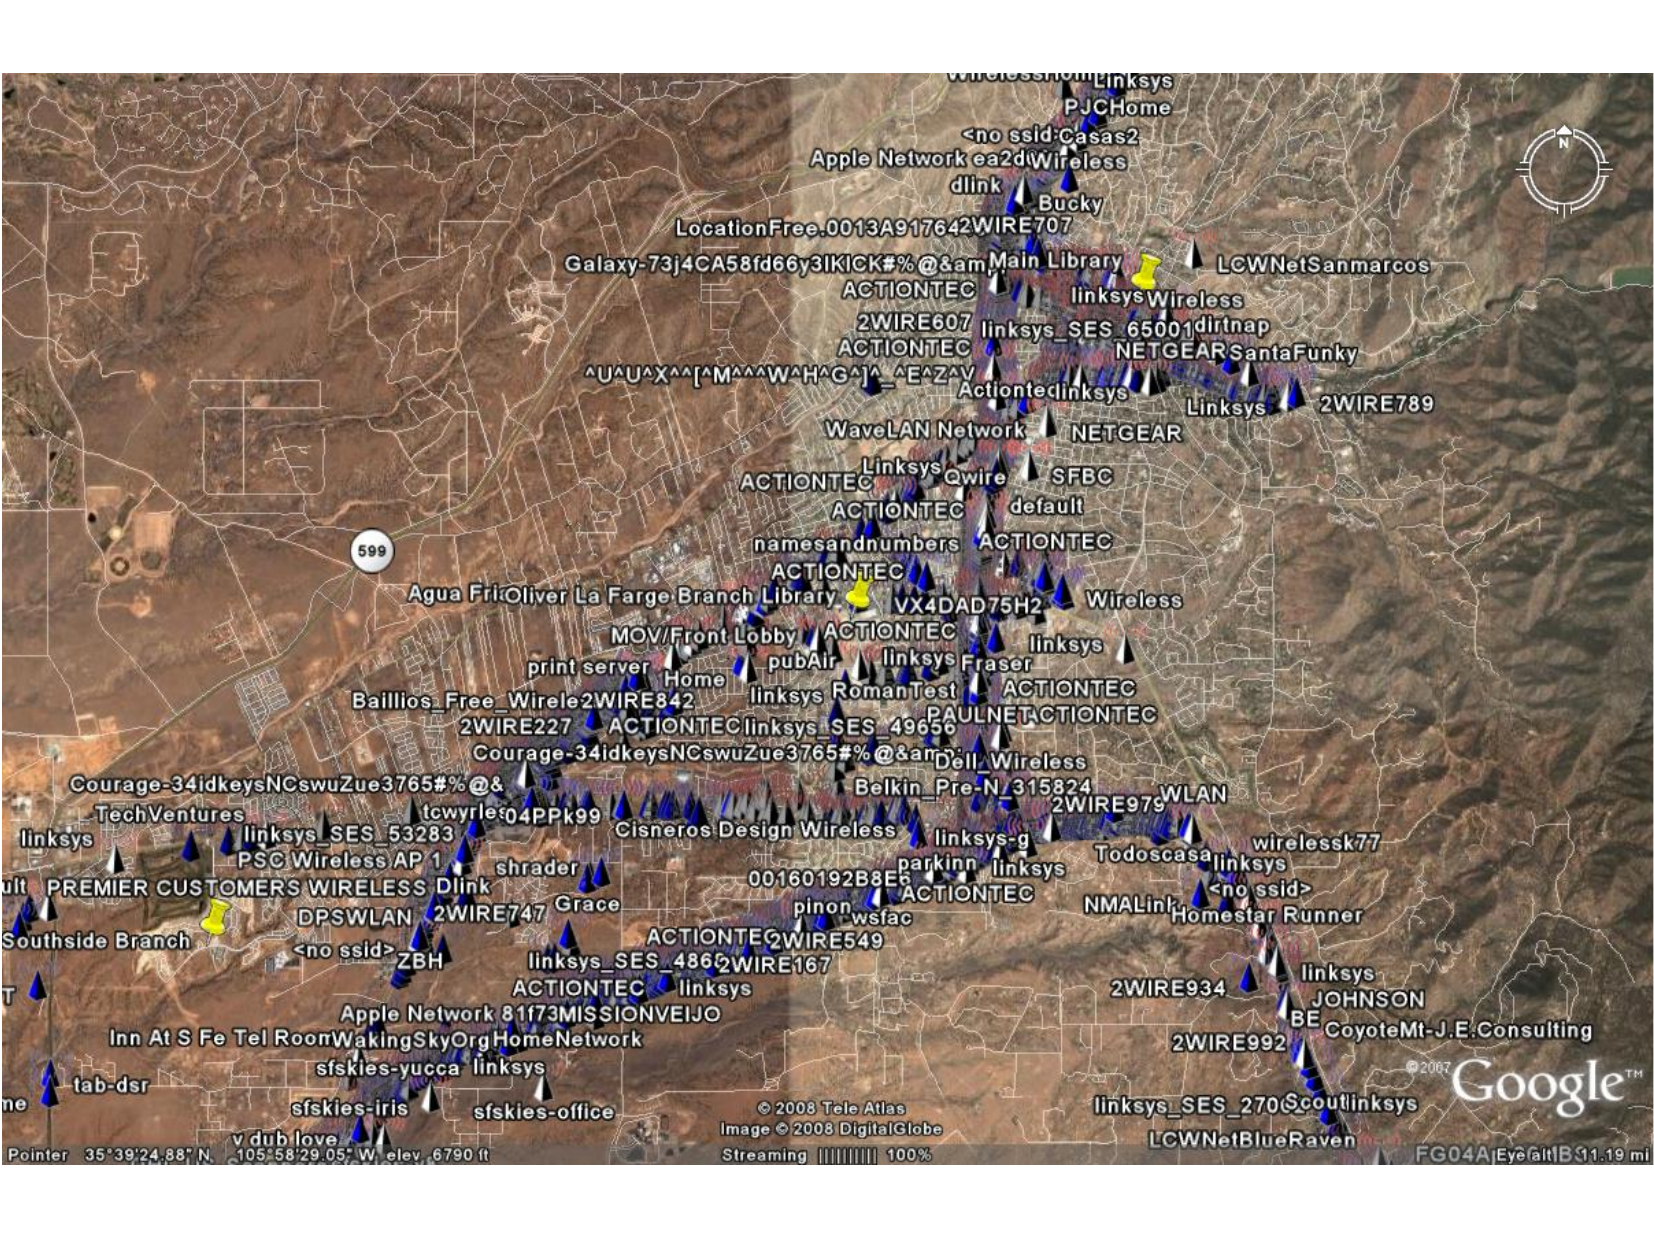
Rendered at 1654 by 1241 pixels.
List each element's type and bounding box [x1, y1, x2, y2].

picture [2, 73, 1654, 1165]
